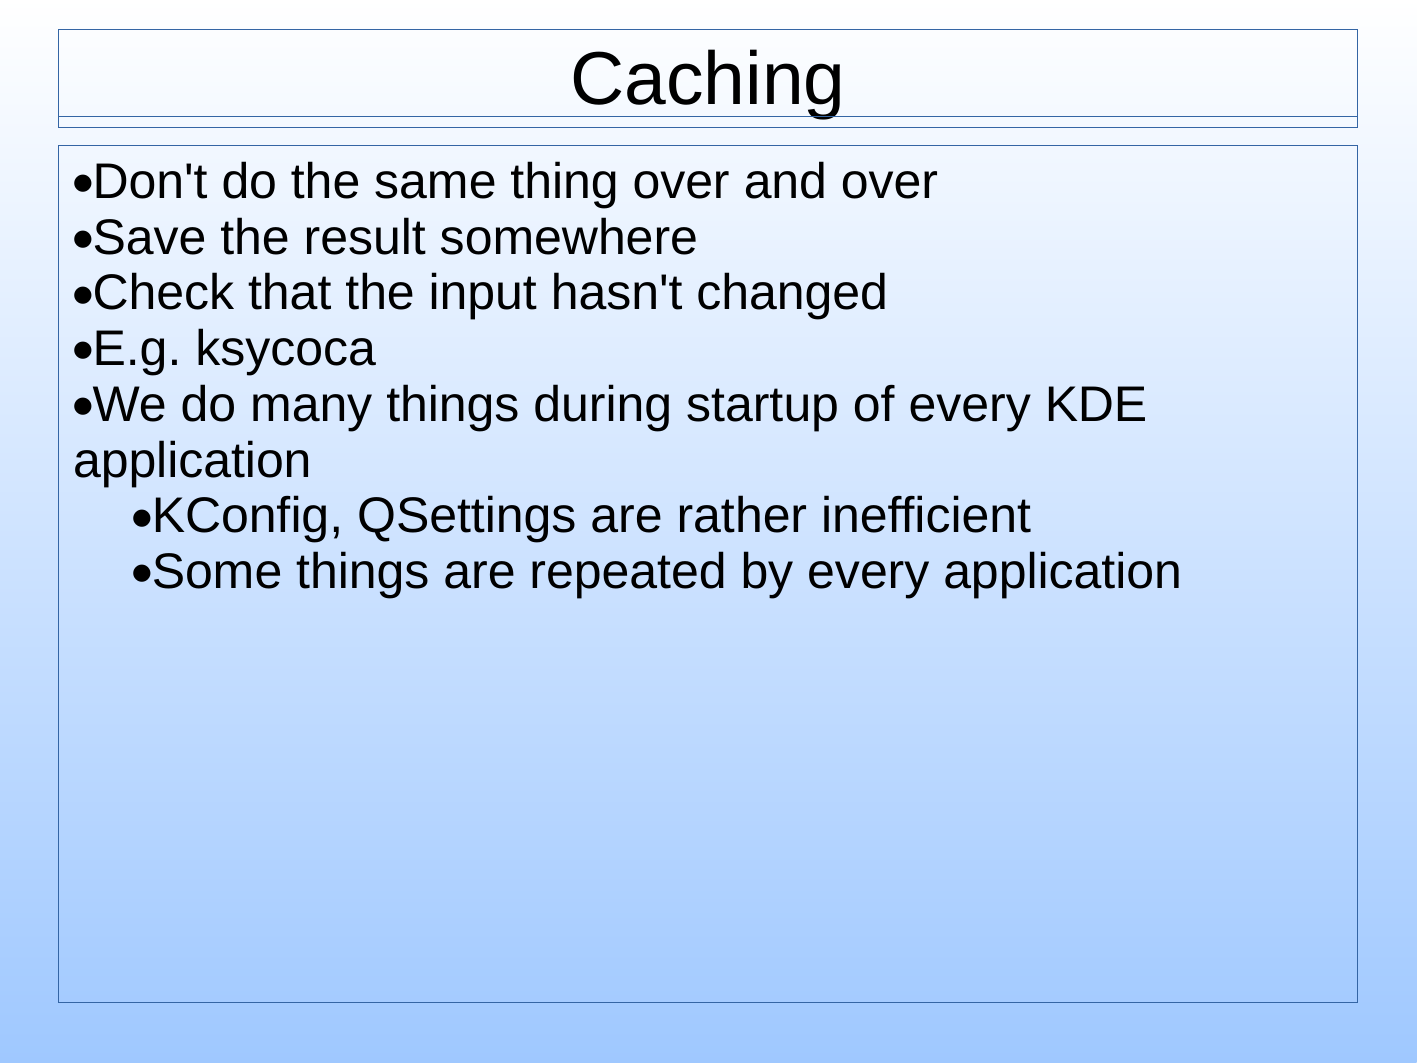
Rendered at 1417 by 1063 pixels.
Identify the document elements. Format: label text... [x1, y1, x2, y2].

text_box Caching [58, 29, 1358, 116]
text_box Caching [58, 117, 1358, 121]
text_box Don't do the same thing over and over Save the result somewhere Check that the input hasn't changed E.g. ksycoca We do many things during startup of every KDE application KConfig, QSettings are rather inefficient Some things are repeated by every application [58, 145, 1358, 1003]
